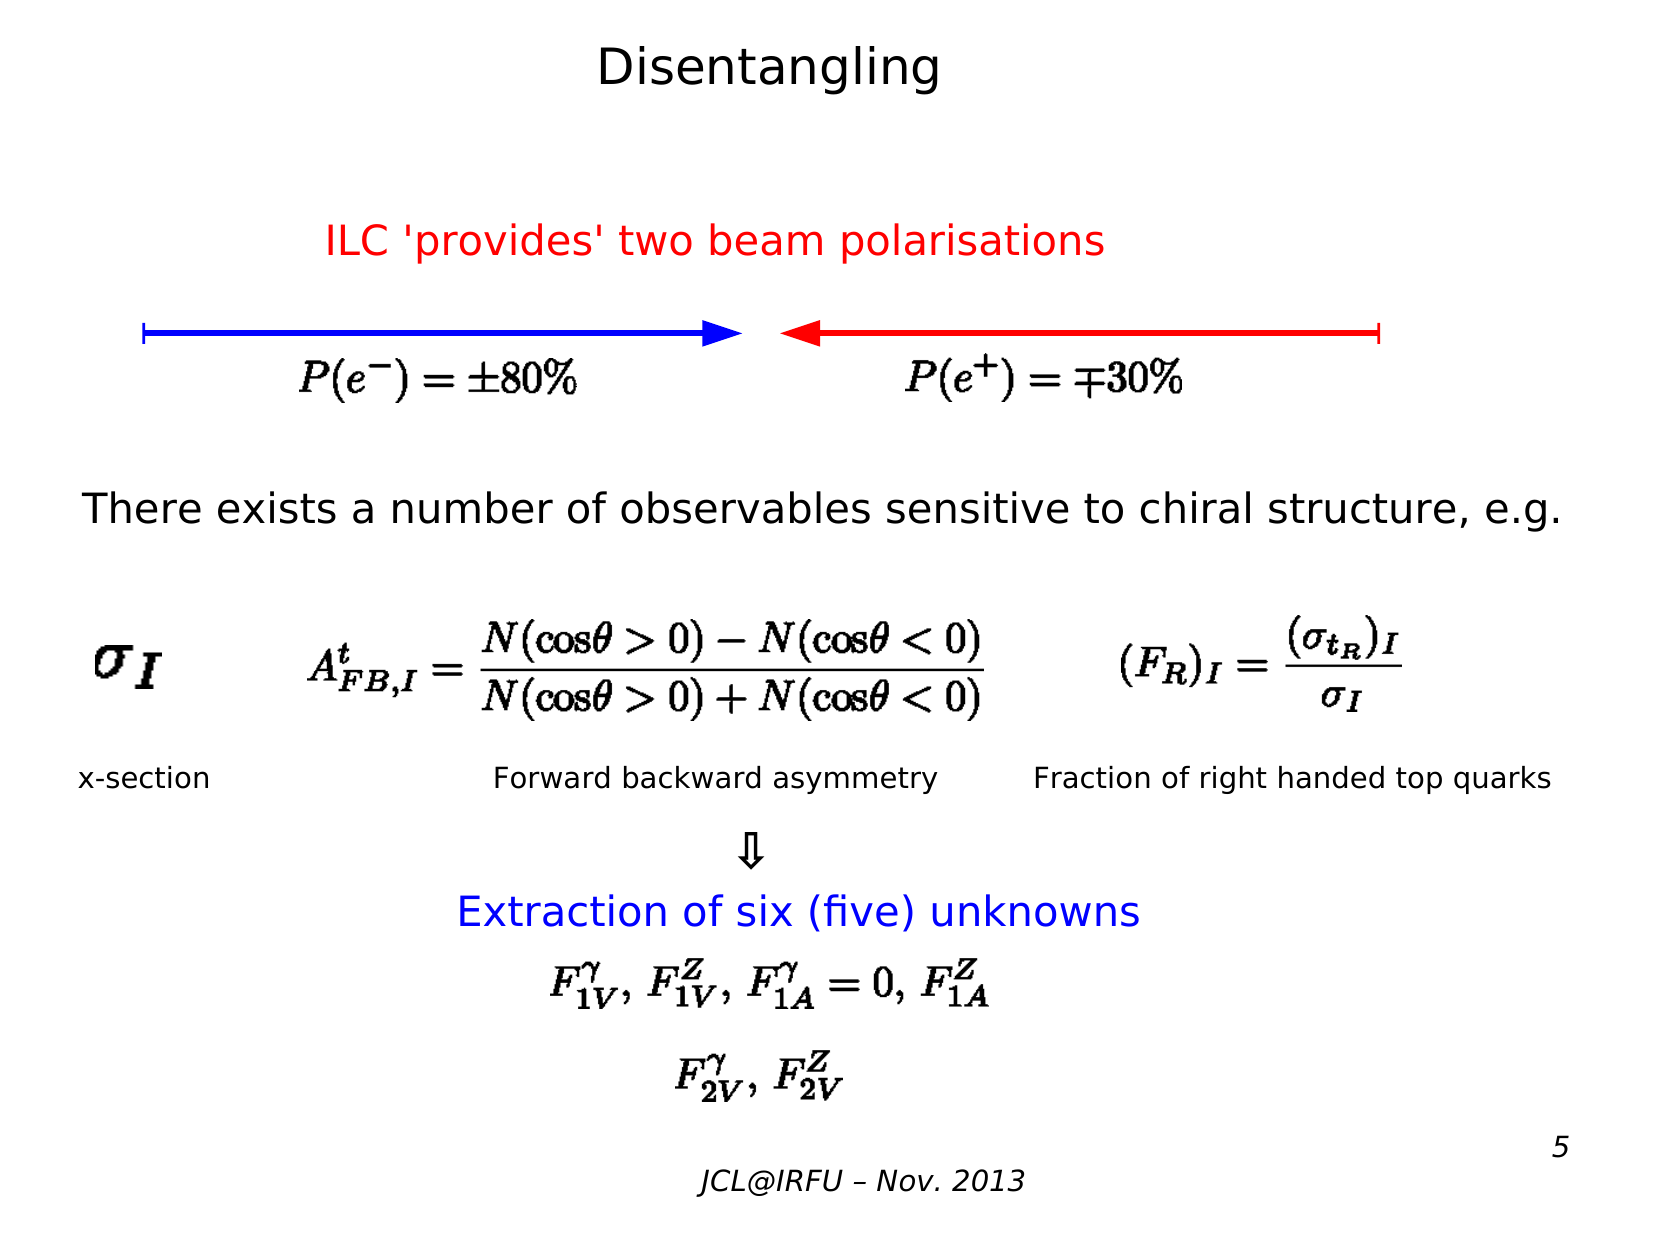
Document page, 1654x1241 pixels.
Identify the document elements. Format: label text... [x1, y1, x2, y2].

picture [299, 358, 577, 403]
text_box Disentangling [581, 30, 958, 104]
text_box Forward backward asymmetry [478, 753, 951, 803]
picture [550, 957, 989, 1009]
picture [307, 619, 984, 721]
picture [905, 353, 1182, 402]
text_box There exists a number of observables sensitive to chiral structure, e.g. [67, 477, 1575, 541]
text_box x-section [62, 754, 226, 804]
picture [675, 1049, 843, 1102]
text_box ⇧ [698, 813, 788, 880]
text_box Extraction of six (five) unknowns [441, 880, 1156, 944]
text_box Fraction of right handed top quarks [1018, 754, 1581, 803]
text_box ILC 'provides' two beam polarisations [309, 208, 1120, 273]
picture [95, 645, 162, 689]
picture [1121, 615, 1402, 712]
